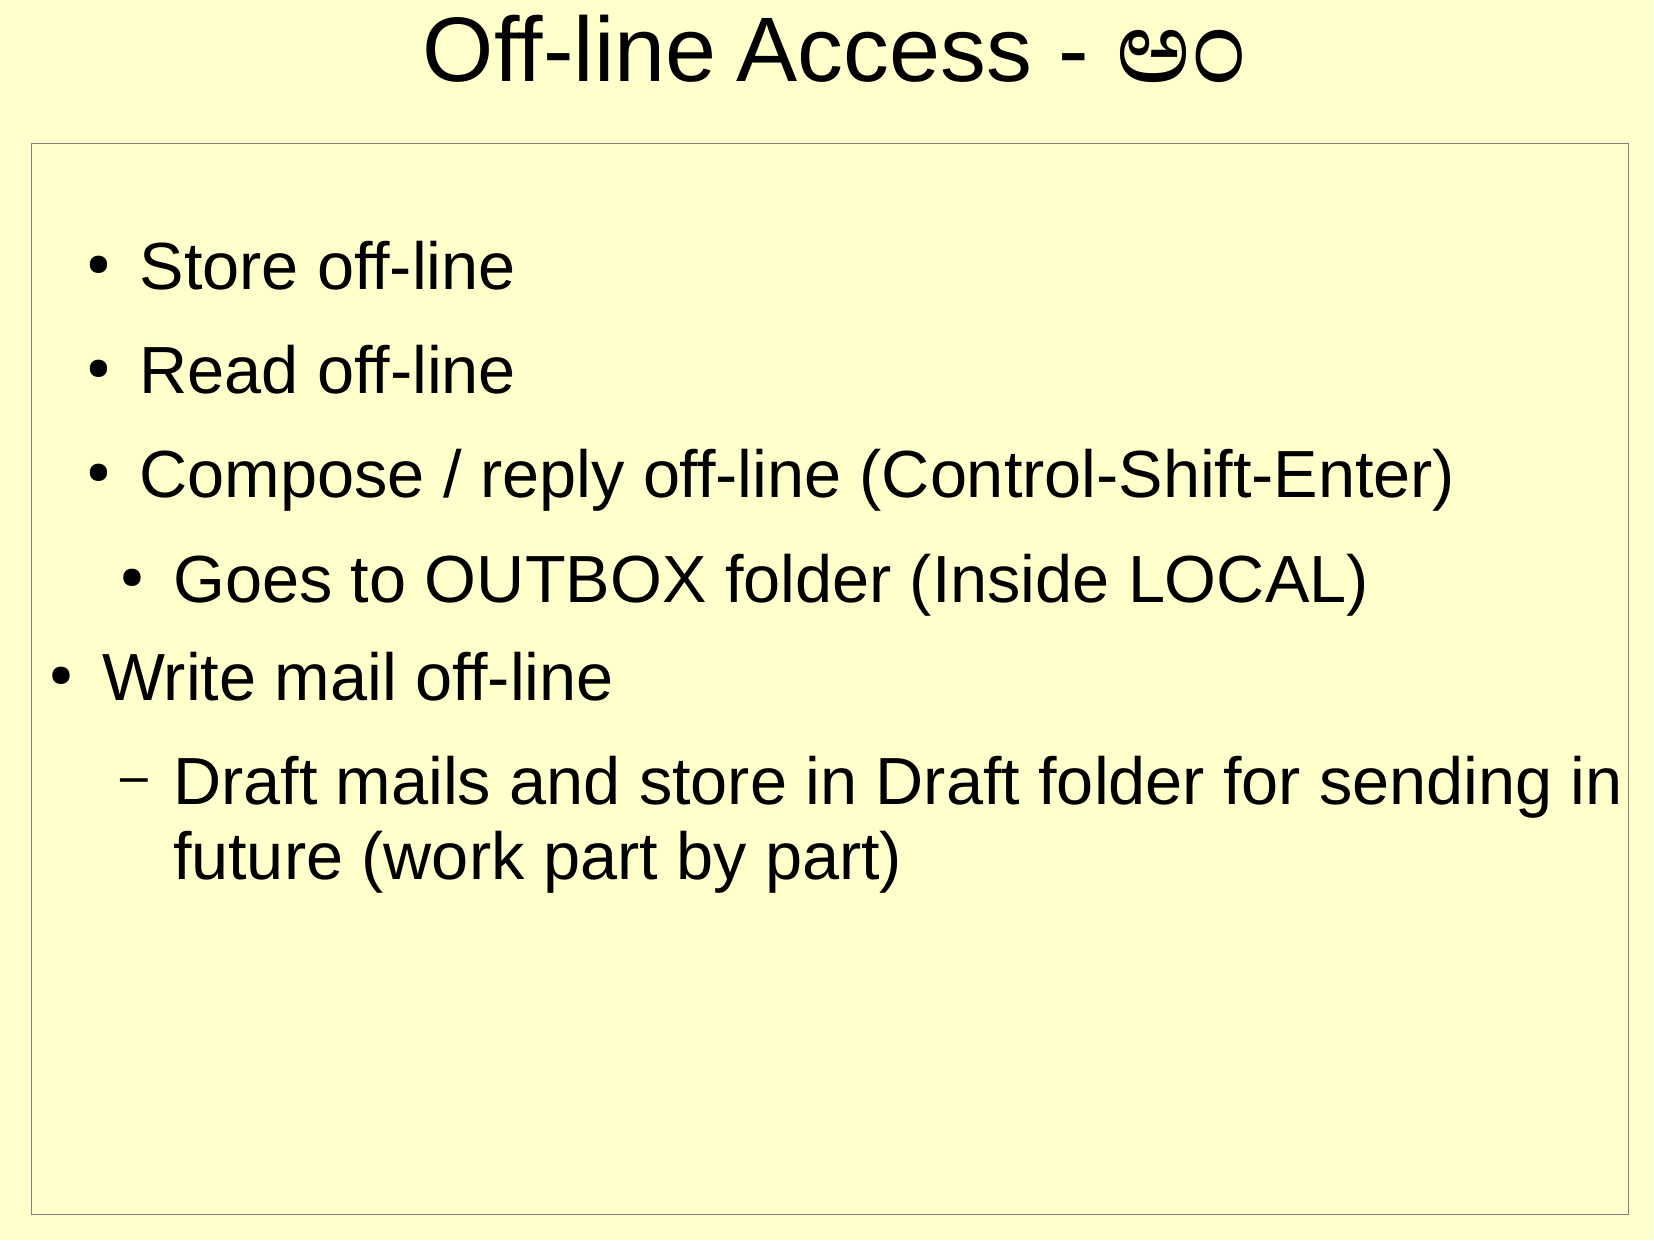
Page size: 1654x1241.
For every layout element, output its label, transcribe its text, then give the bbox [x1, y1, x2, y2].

title Off-line Access - ಅಂ [82, 0, 1571, 143]
list Store off-line Read off-line Compose / reply off-line (Control-Shift-Enter) Goes to OUTBOX folder (Inside LOCAL) Write mail off-line Draft mails and store in Draft folder for sending in future (work part by part) [31, 143, 1629, 1215]
